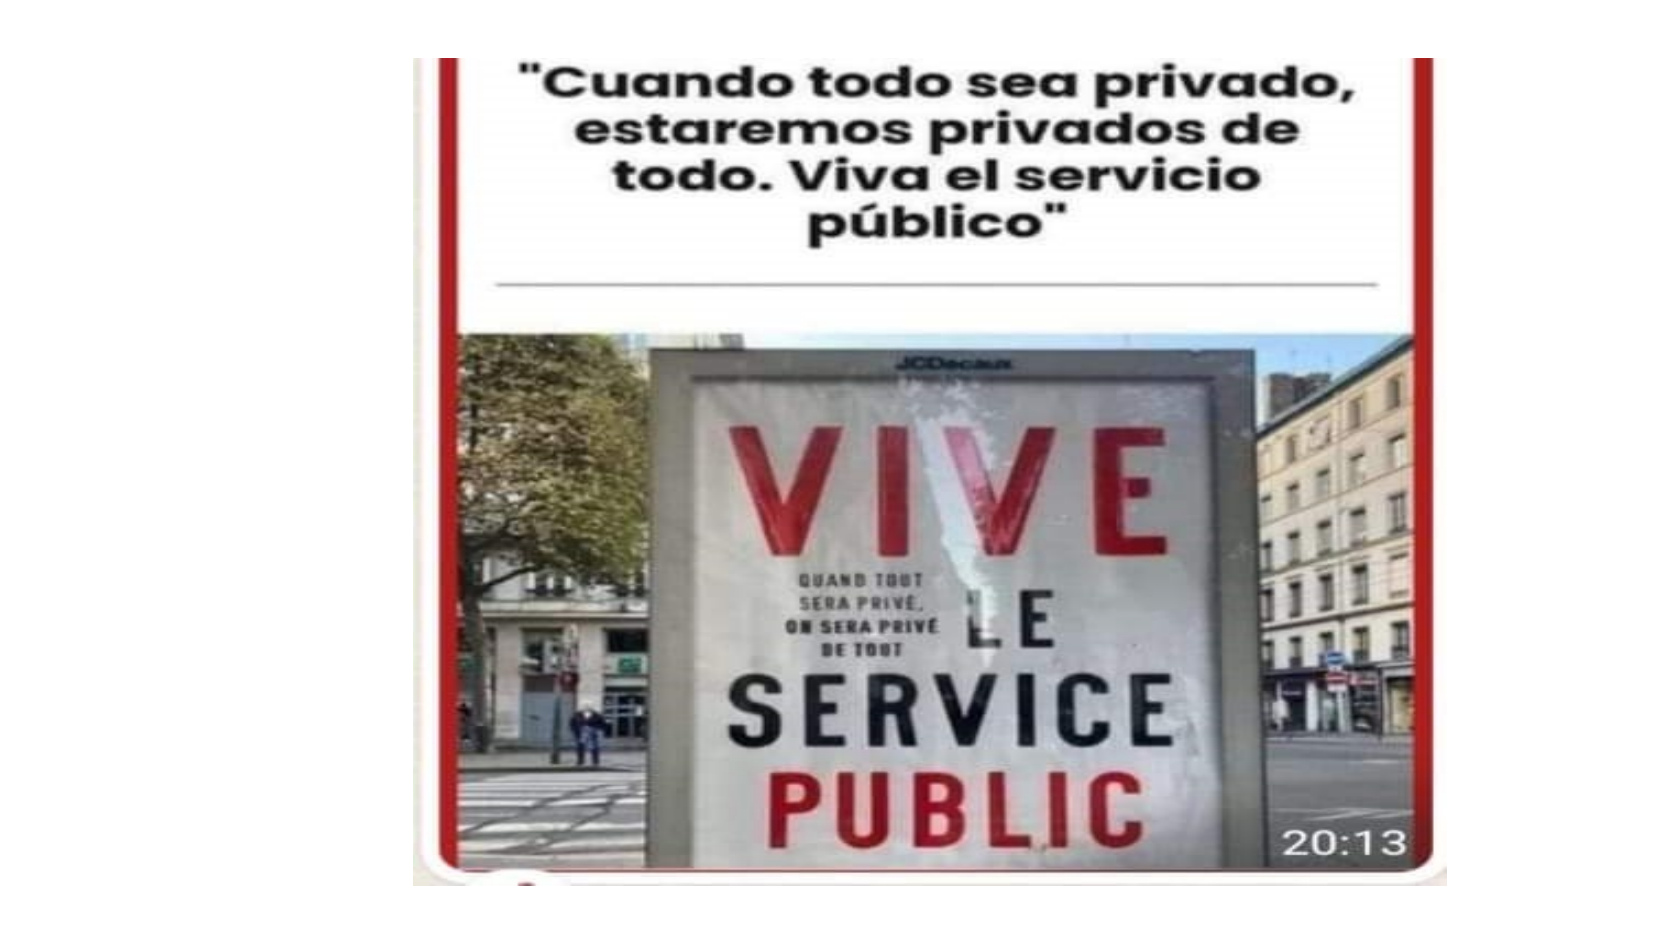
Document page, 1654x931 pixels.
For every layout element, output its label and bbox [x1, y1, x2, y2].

picture [413, 58, 1447, 886]
